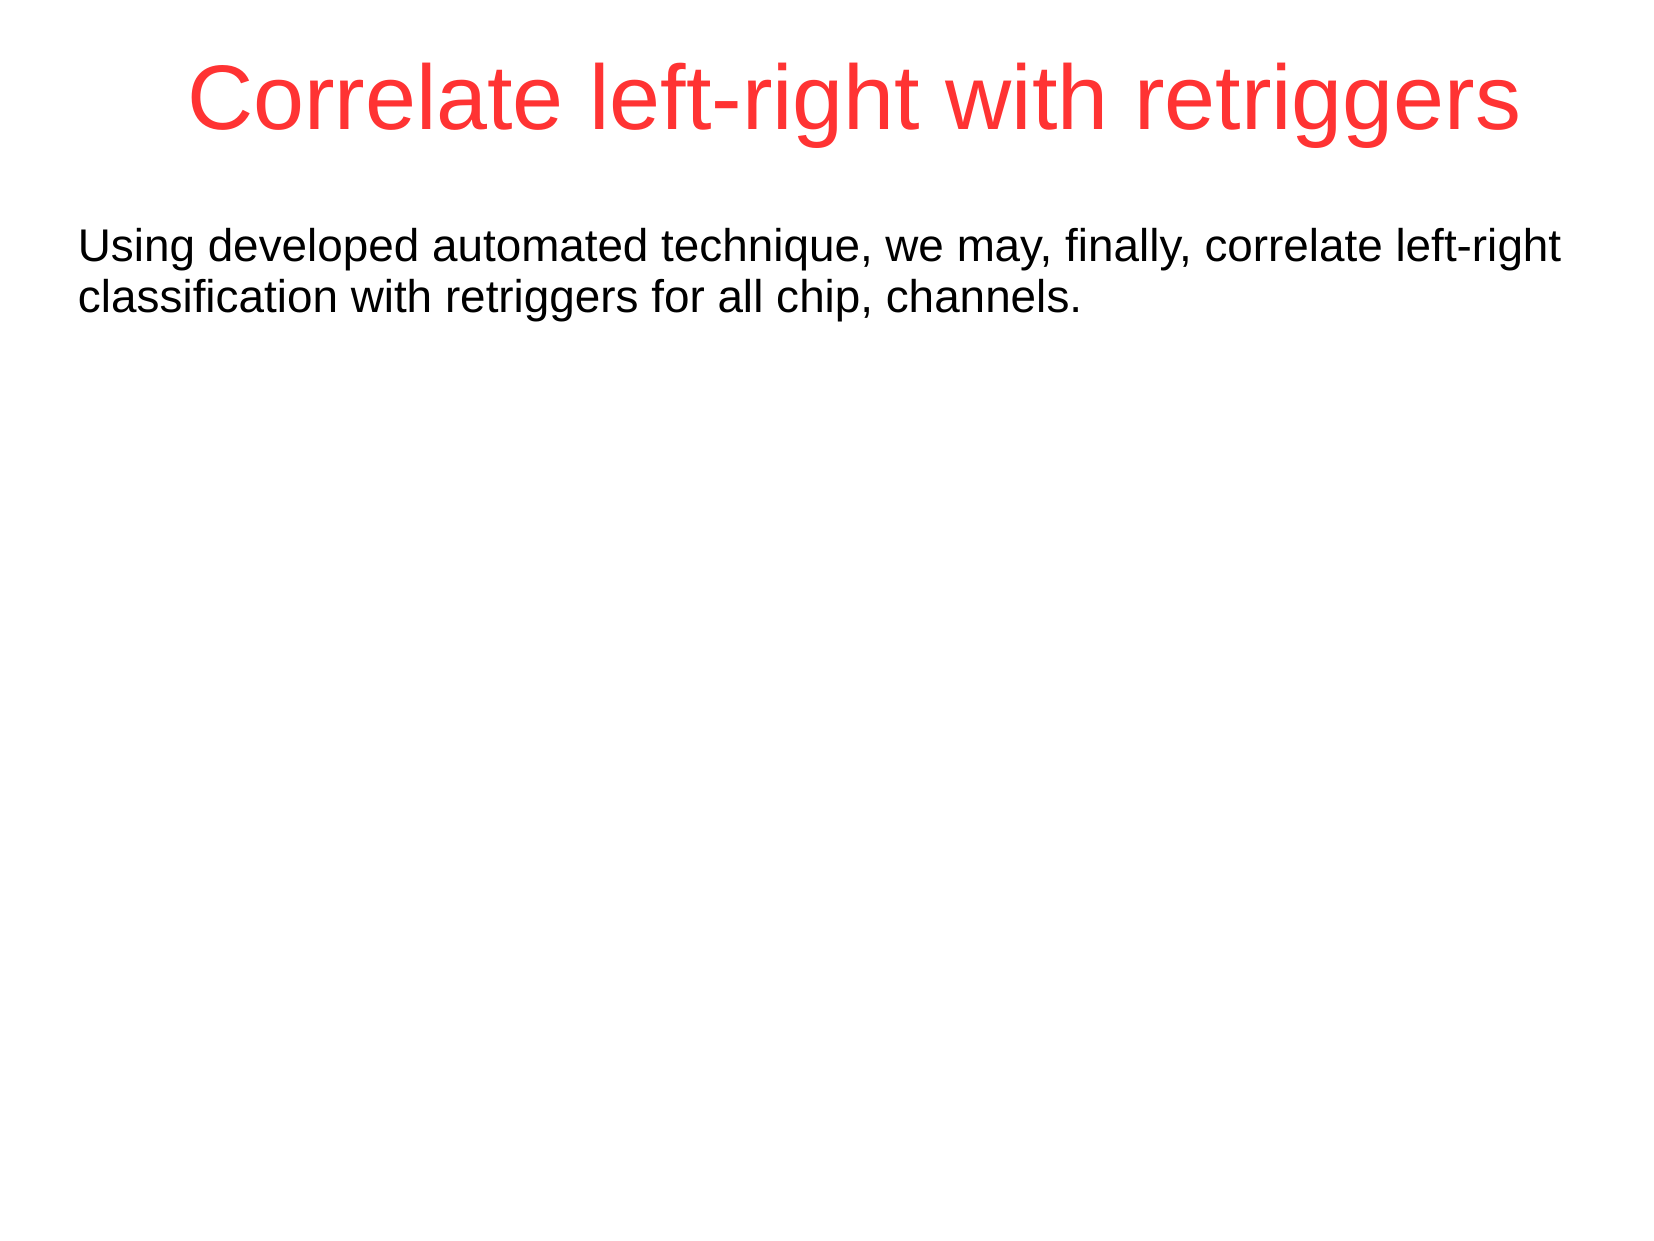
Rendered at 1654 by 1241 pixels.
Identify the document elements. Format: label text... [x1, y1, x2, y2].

text_box Using developed automated technique, we may, finally, correlate left-right classification with retriggers for all chip, channels. [63, 212, 1609, 997]
title Correlate left-right with retriggers [75, 0, 1636, 201]
